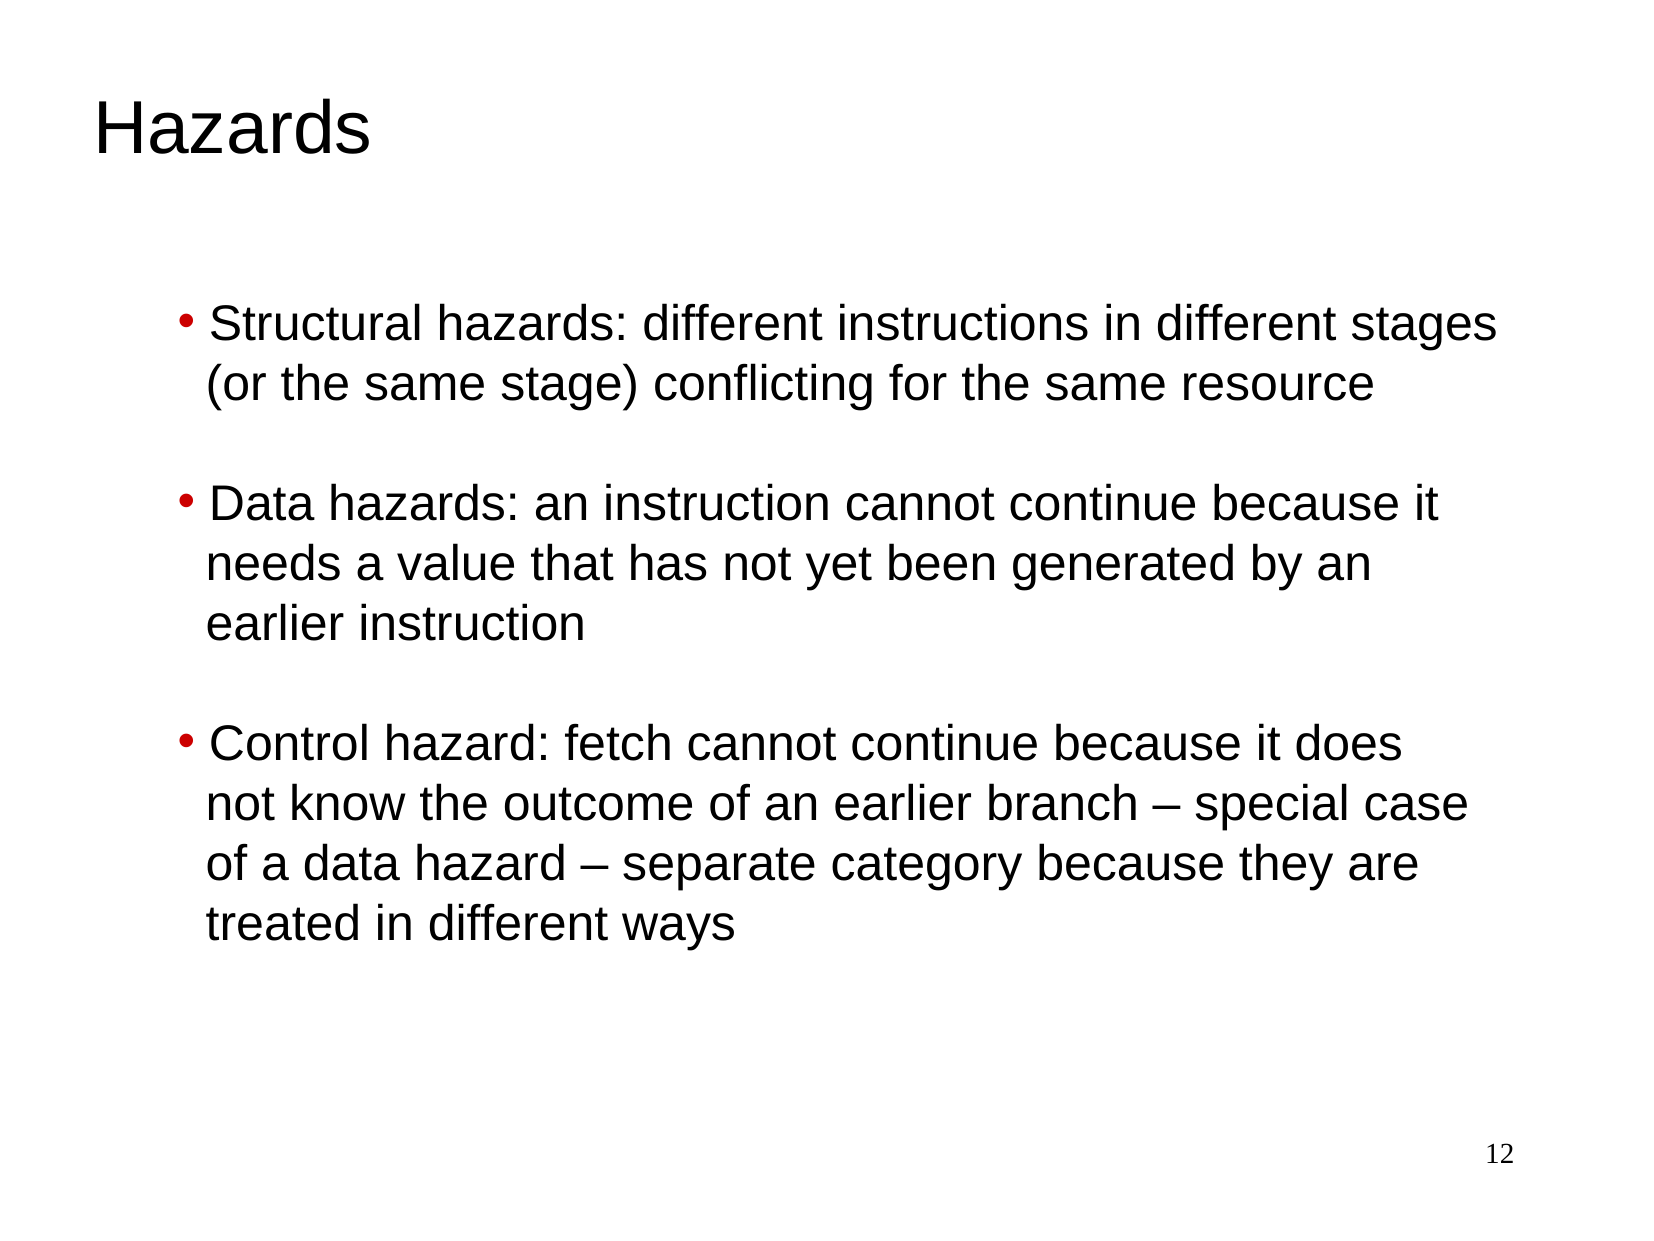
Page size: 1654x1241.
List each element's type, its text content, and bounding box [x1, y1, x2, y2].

text_box <number> [1185, 1129, 1530, 1213]
text_box Structural hazards: different instructions in different stages (or the same stage) conflicting for the same resource Data hazards: an instruction cannot continue because it needs a value that has not yet been generated by an earlier instruction Control hazard: fetch cannot continue because it does not know the outcome of an earlier branch – special case of a data hazard – separate category because they are treated in different ways [162, 282, 1514, 959]
text_box Hazards [78, 71, 388, 177]
